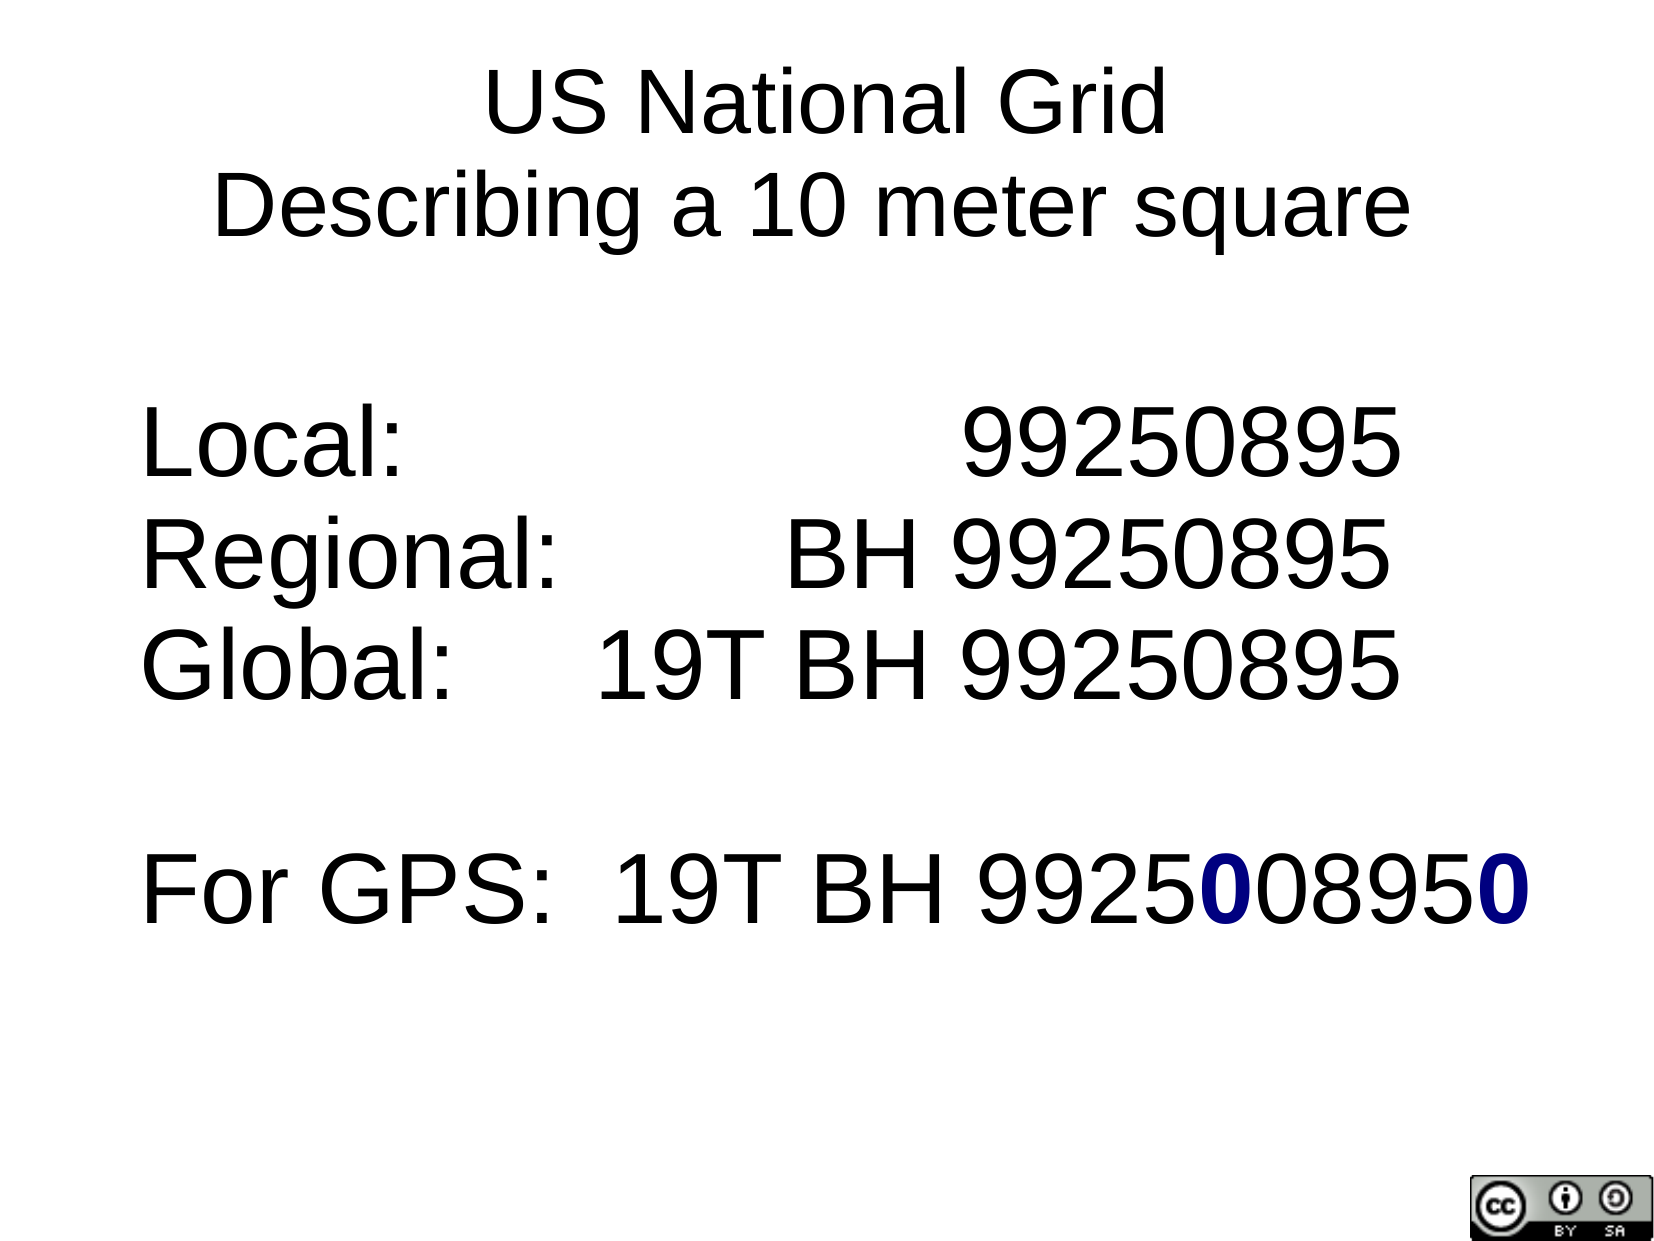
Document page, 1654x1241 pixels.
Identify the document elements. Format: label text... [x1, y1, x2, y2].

title US National Grid Describing a 10 meter square [82, 48, 1571, 258]
picture [1470, 1175, 1654, 1241]
text_box Local: 99250895 Regional: BH 99250895 Global: 19T BH 99250895 For GPS: 19T BH 9925008950 [125, 378, 1556, 1064]
